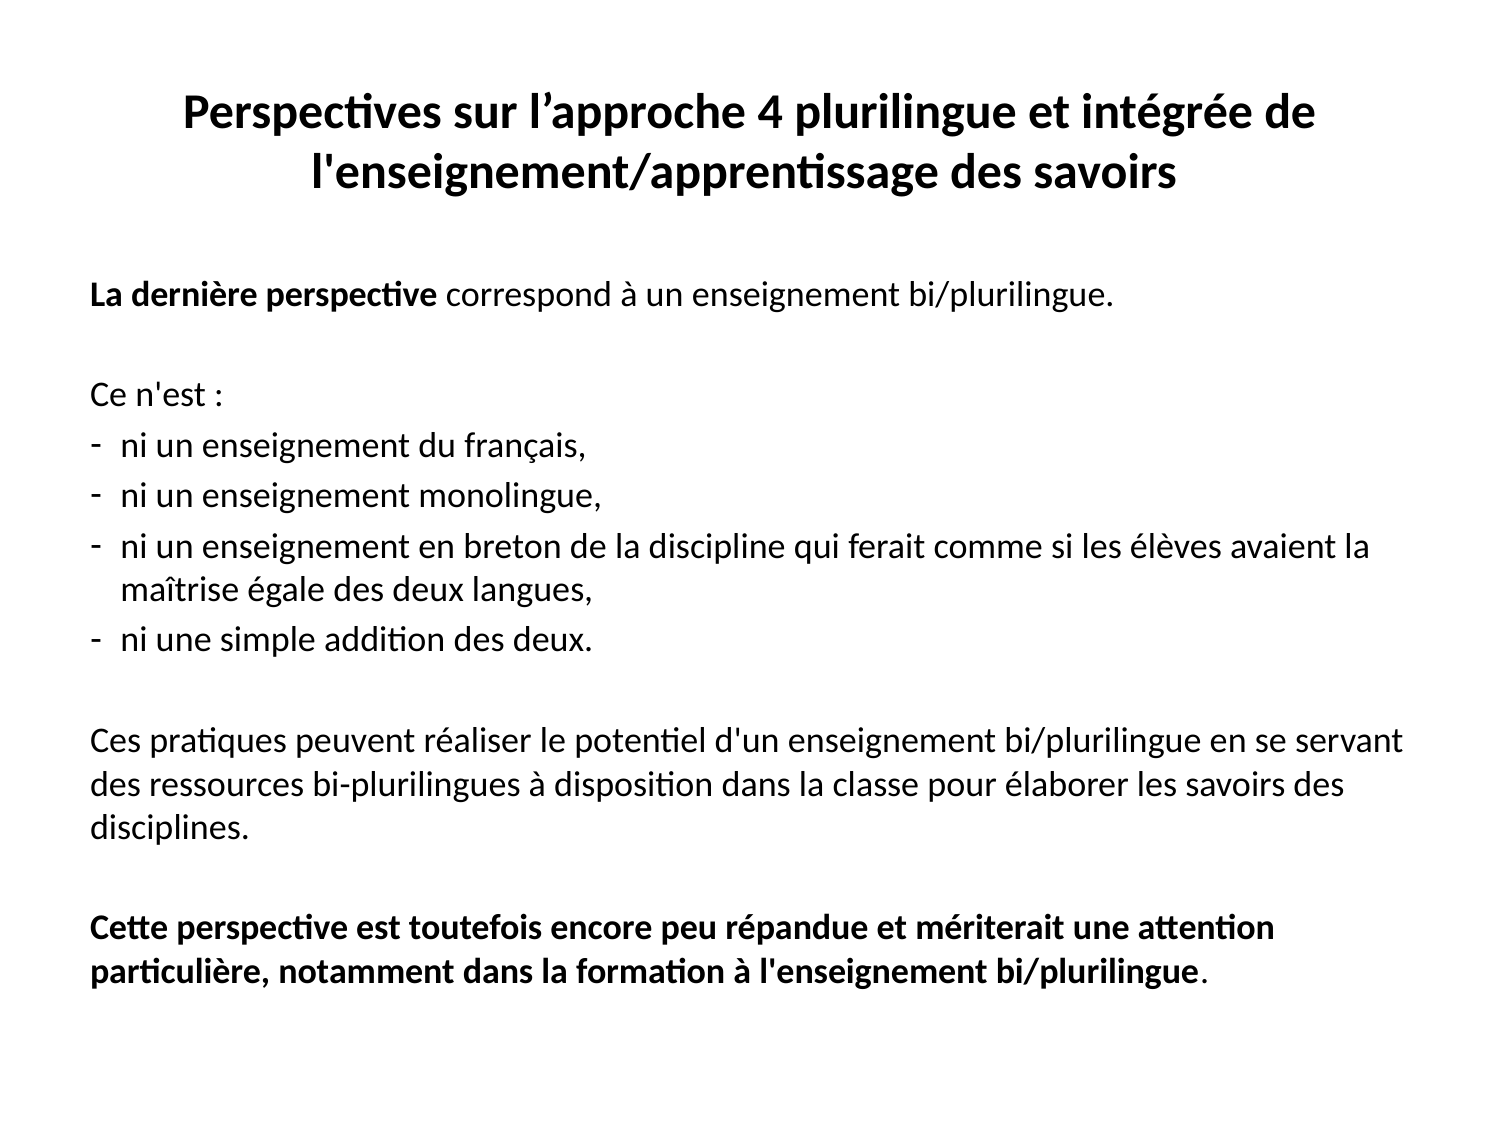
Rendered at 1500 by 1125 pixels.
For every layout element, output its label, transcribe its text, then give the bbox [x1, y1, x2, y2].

list La dernière perspective correspond à un enseignement bi/plurilingue. Ce n'est : ni un enseignement du français, ni un enseignement monolingue, ni un enseignement en breton de la discipline qui ferait comme si les élèves avaient la maîtrise égale des deux langues, ni une simple addition des deux. Ces pratiques peuvent réaliser le potentiel d'un enseignement bi/plurilingue en se servant des ressources bi-plurilingues à disposition dans la classe pour élaborer les savoirs des disciplines. Cette perspective est toutefois encore peu répandue et mériterait une attention particulière, notamment dans la formation à l'enseignement bi/plurilingue. [75, 262, 1425, 1005]
title Perspectives sur l’approche 4 plurilingue et intégrée de l'enseignement/apprentissage des savoirs [75, 45, 1425, 233]
